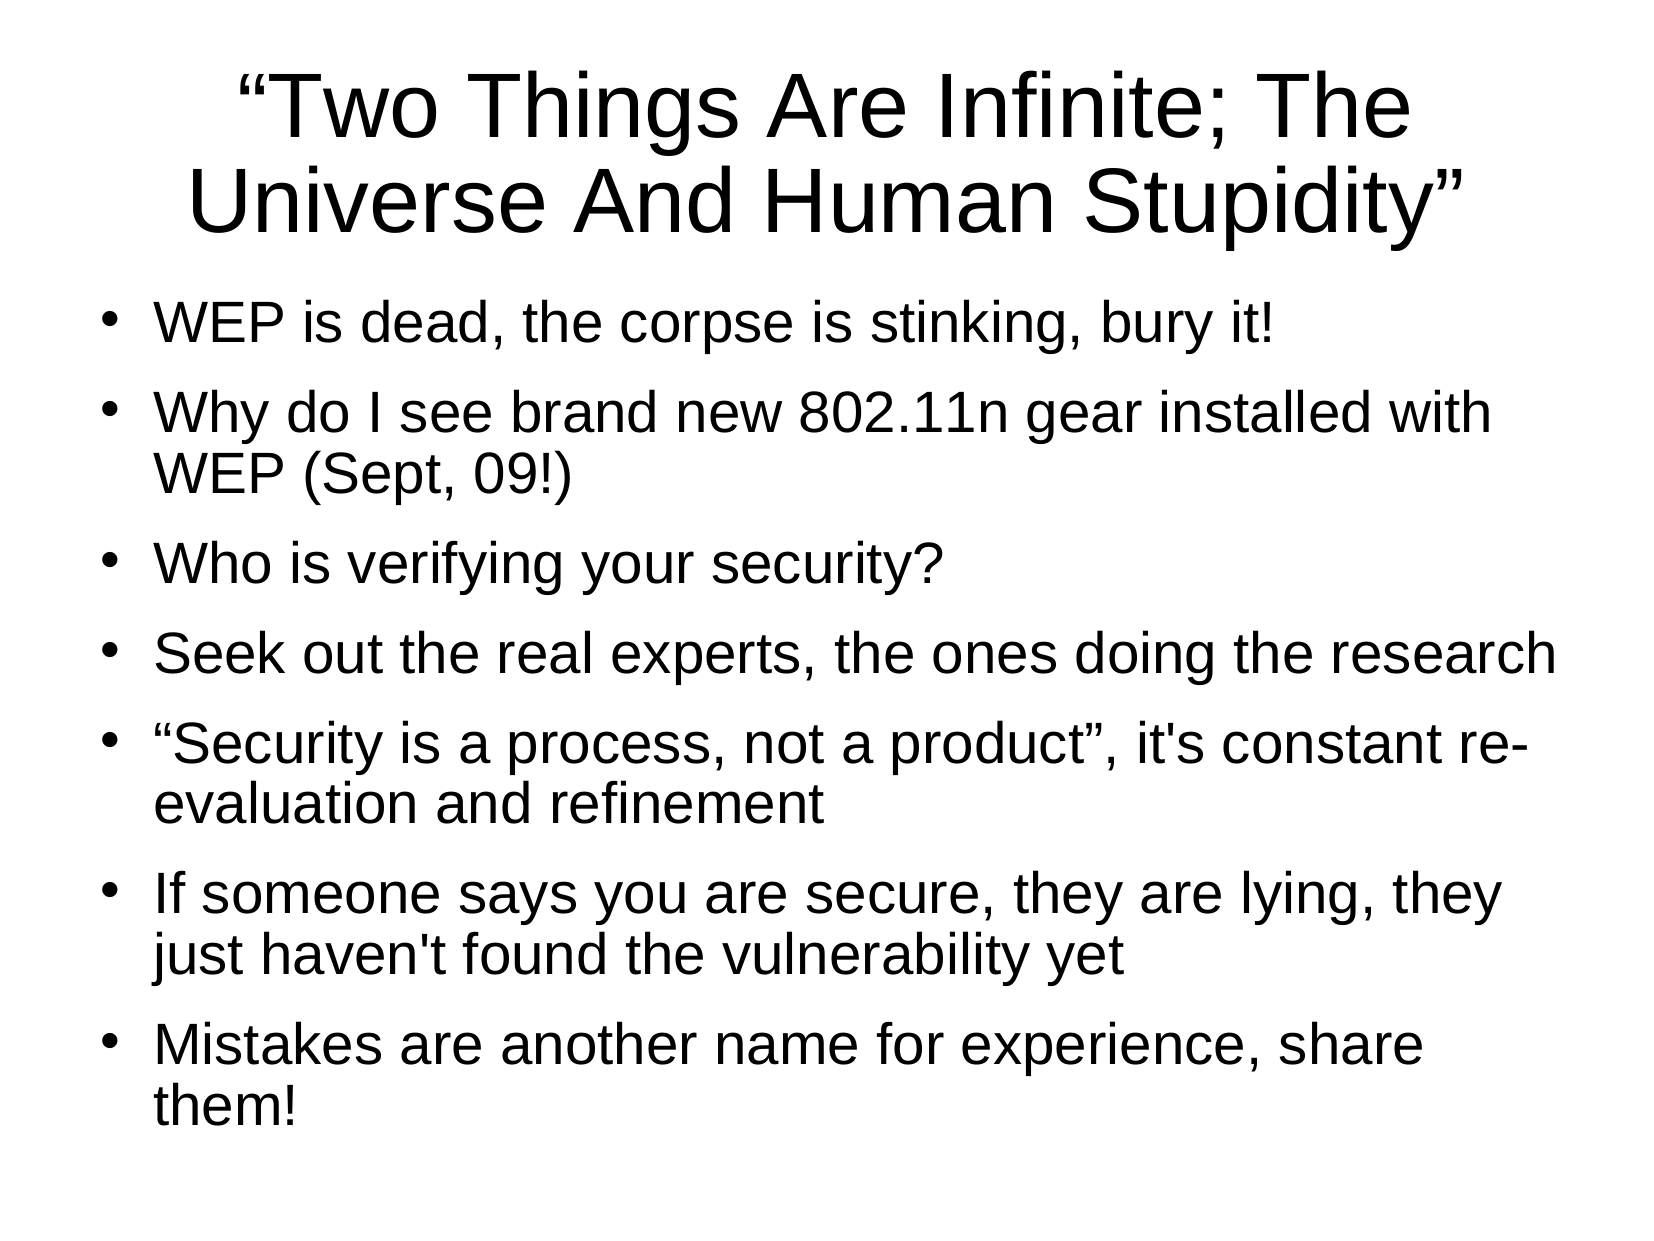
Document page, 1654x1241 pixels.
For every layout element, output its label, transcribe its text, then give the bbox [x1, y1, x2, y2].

title “Two Things Are Infinite; The Universe And Human Stupidity” [82, 50, 1571, 256]
list WEP is dead, the corpse is stinking, bury it! Why do I see brand new 802.11n gear installed with WEP (Sept, 09!) Who is verifying your security? Seek out the real experts, the ones doing the research “Security is a process, not a product”, it's constant re-evaluation and refinement If someone says you are secure, they are lying, they just haven't found the vulnerability yet Mistakes are another name for experience, share them! [82, 290, 1571, 1186]
